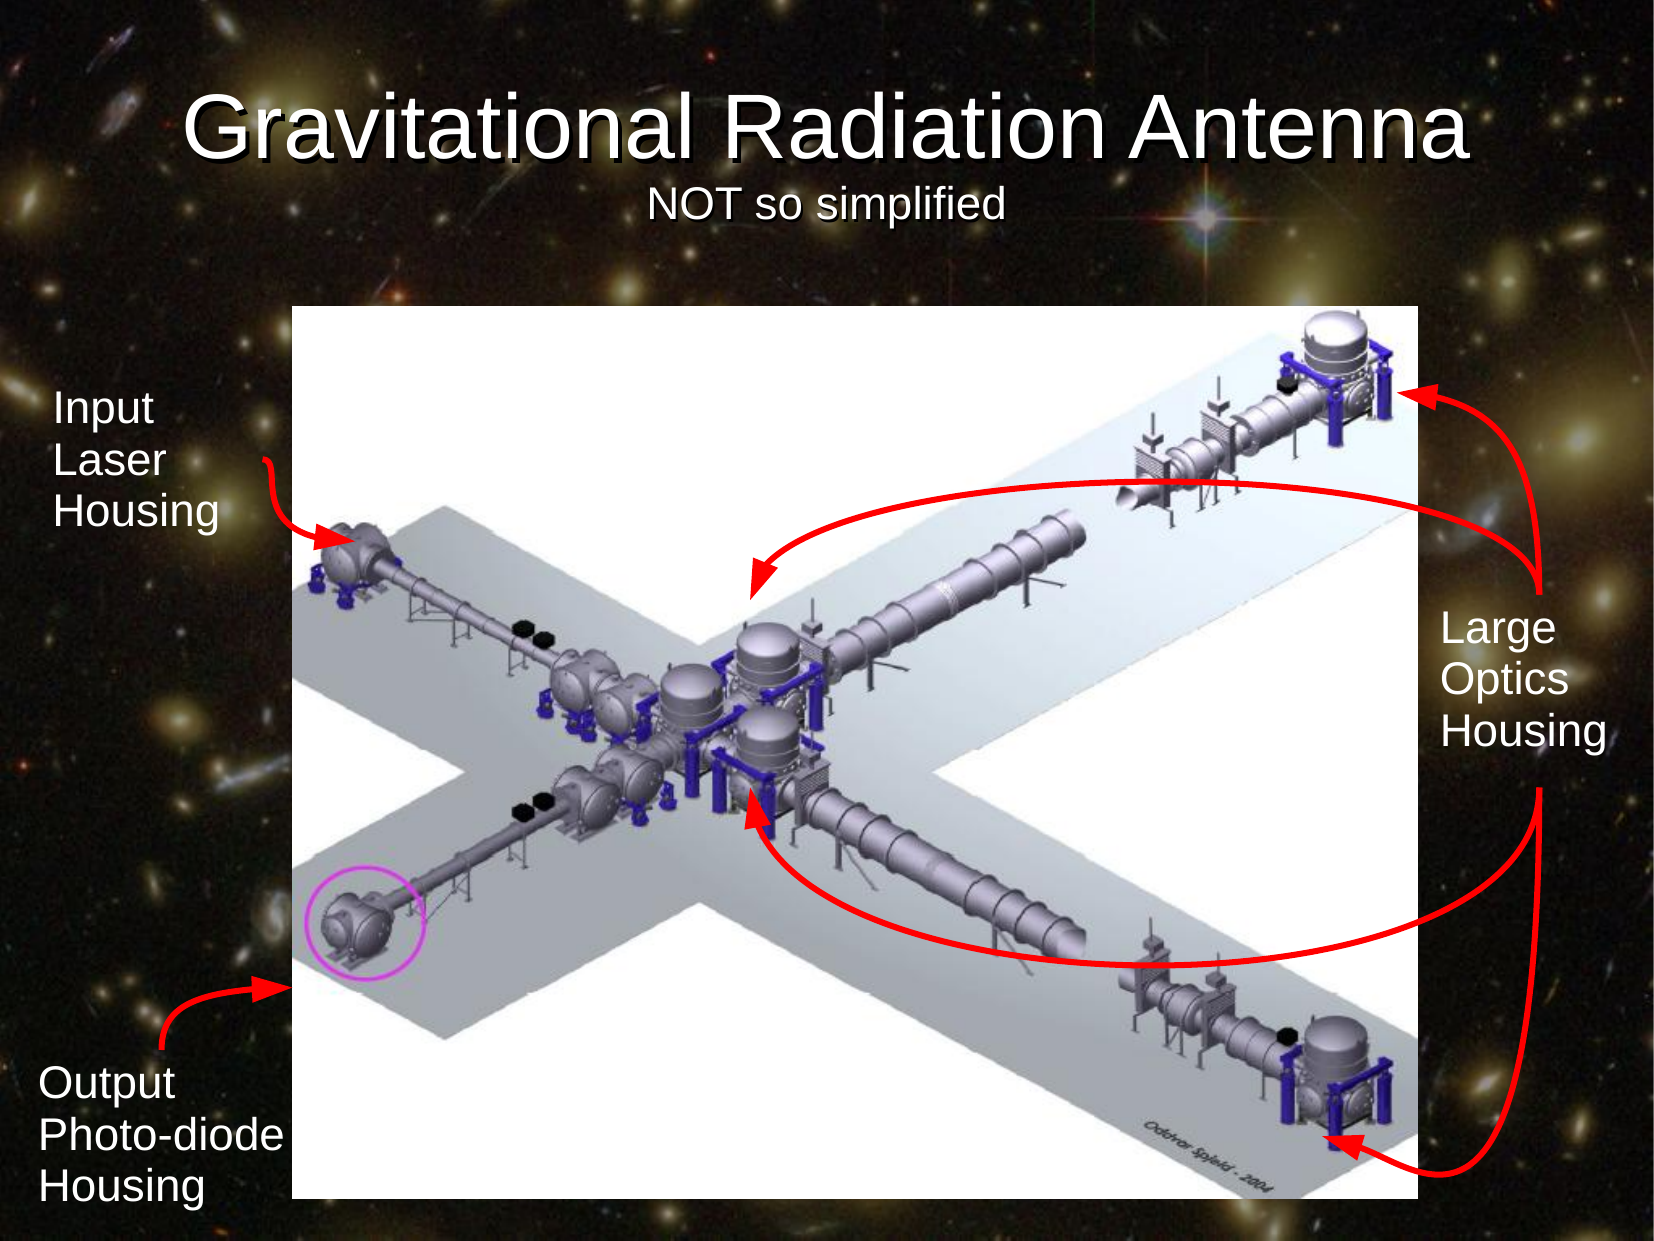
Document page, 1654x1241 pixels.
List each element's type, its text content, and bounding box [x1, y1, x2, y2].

text_box Output Photo-diode Housing [23, 1050, 301, 1219]
text_box Input Laser Housing [37, 375, 263, 544]
title Gravitational Radiation Antenna NOT so simplified [82, 56, 1571, 250]
picture [0, 0, 1654, 1241]
text_box Large Optics Housing [1425, 594, 1654, 788]
